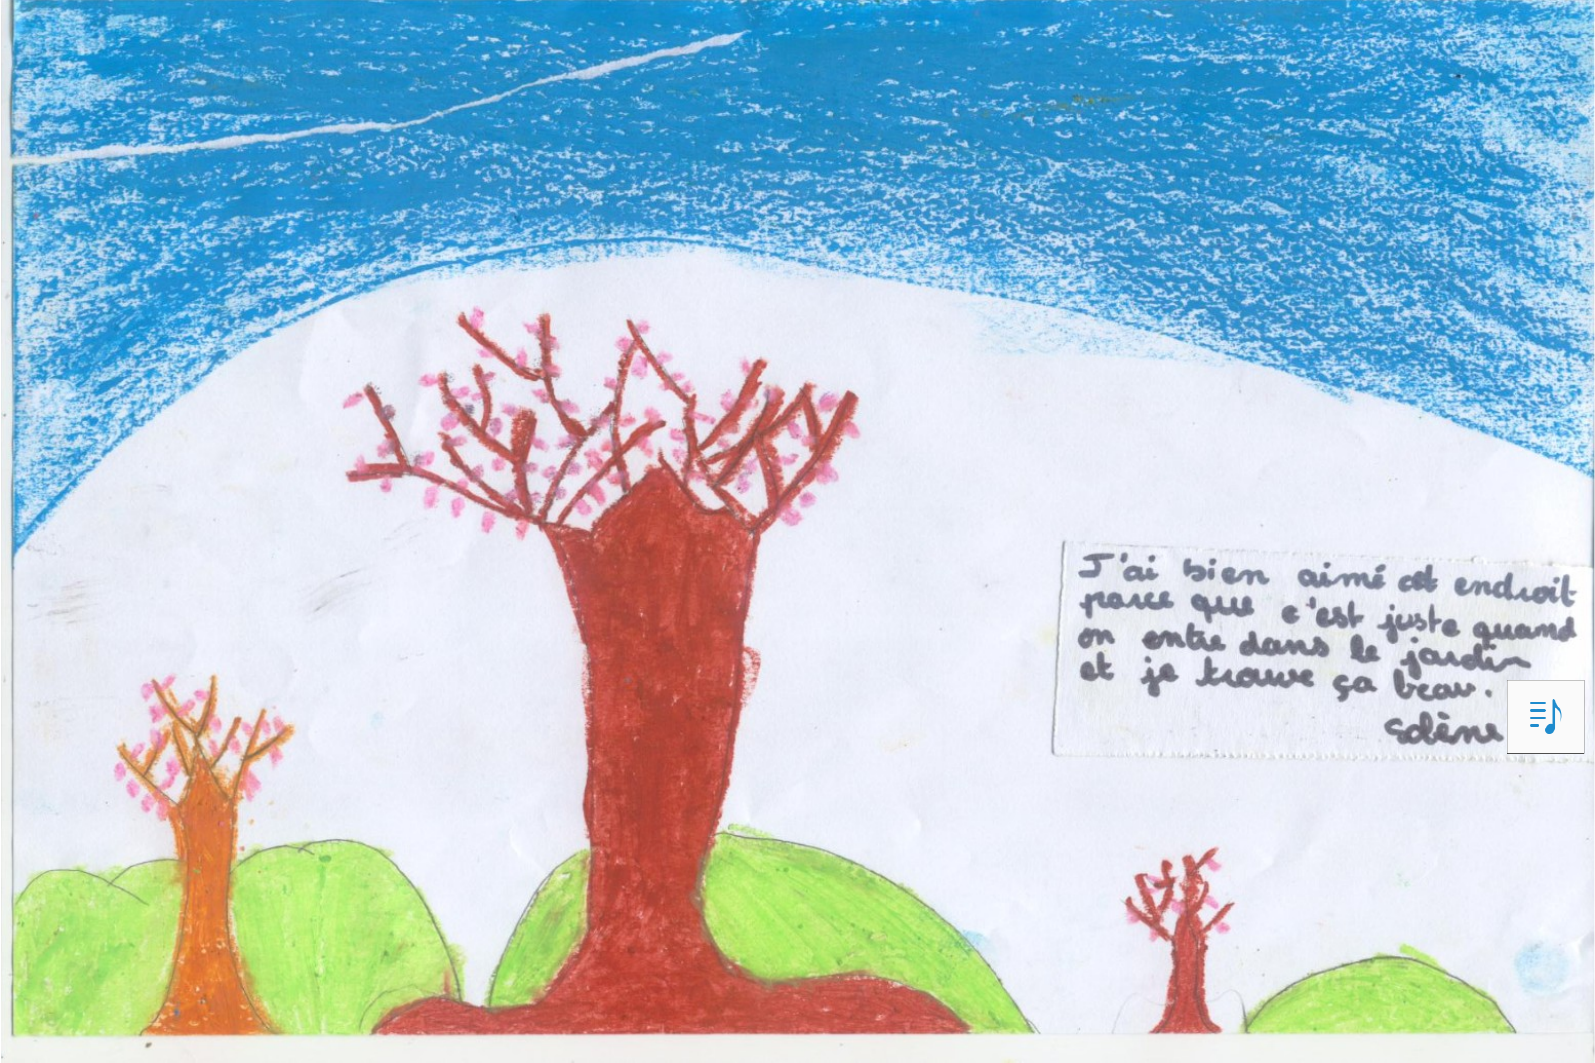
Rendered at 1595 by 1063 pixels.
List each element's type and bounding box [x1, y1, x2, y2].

text_box [1505, 679, 1586, 755]
picture [0, 0, 1595, 1063]
